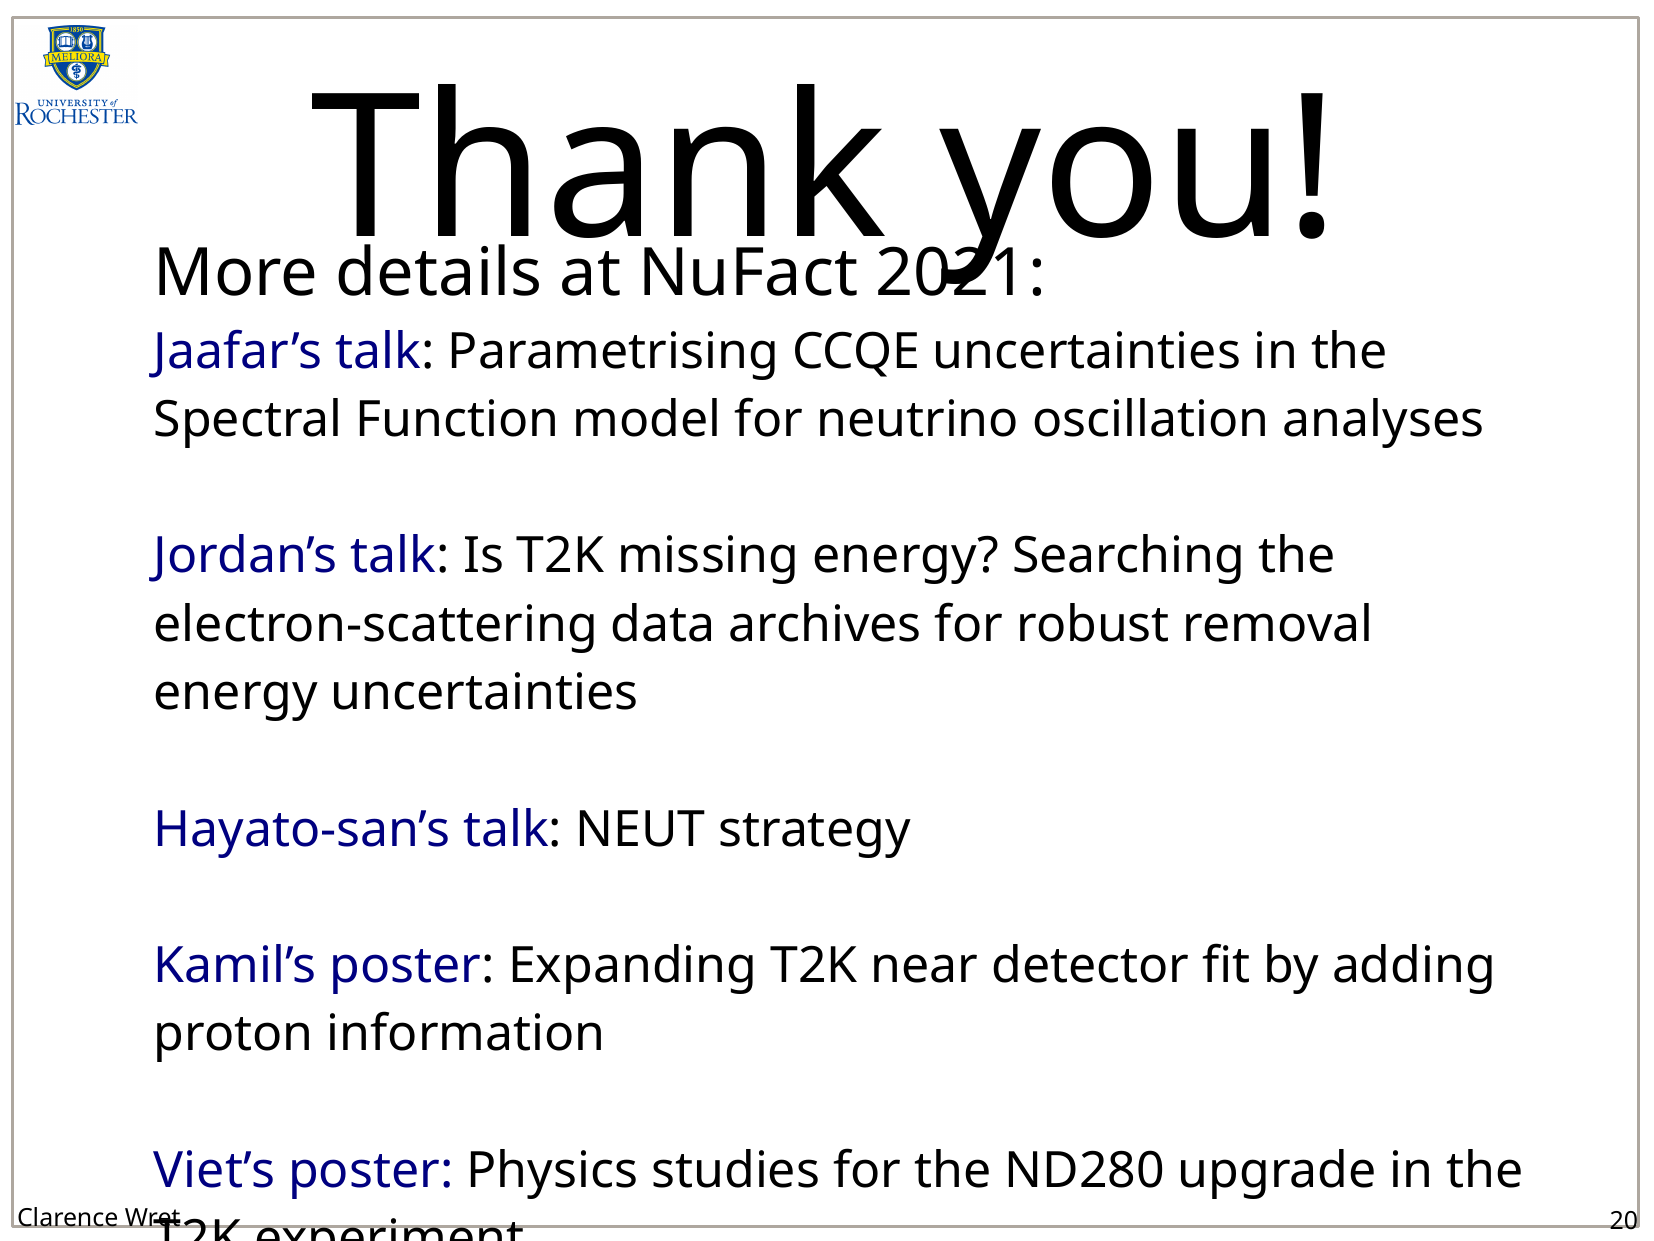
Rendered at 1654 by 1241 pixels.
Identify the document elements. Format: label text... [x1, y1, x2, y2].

text_box More details at NuFact 2021: Jaafar’s talk: Parametrising CCQE uncertainties in the Spectral Function model for neutrino oscillation analyses Jordan’s talk: Is T2K missing energy? Searching the electron-scattering data archives for robust removal energy uncertainties Hayato-san’s talk: NEUT strategy Kamil’s poster: Expanding T2K near detector fit by adding proton information Viet’s poster: Physics studies for the ND280 upgrade in the T2K experiment Ciro’s talk: Results from T2K Justyna’s talk: Latest results from T2K [138, 216, 1563, 1235]
text_box Thank you! [12, 14, 1638, 288]
